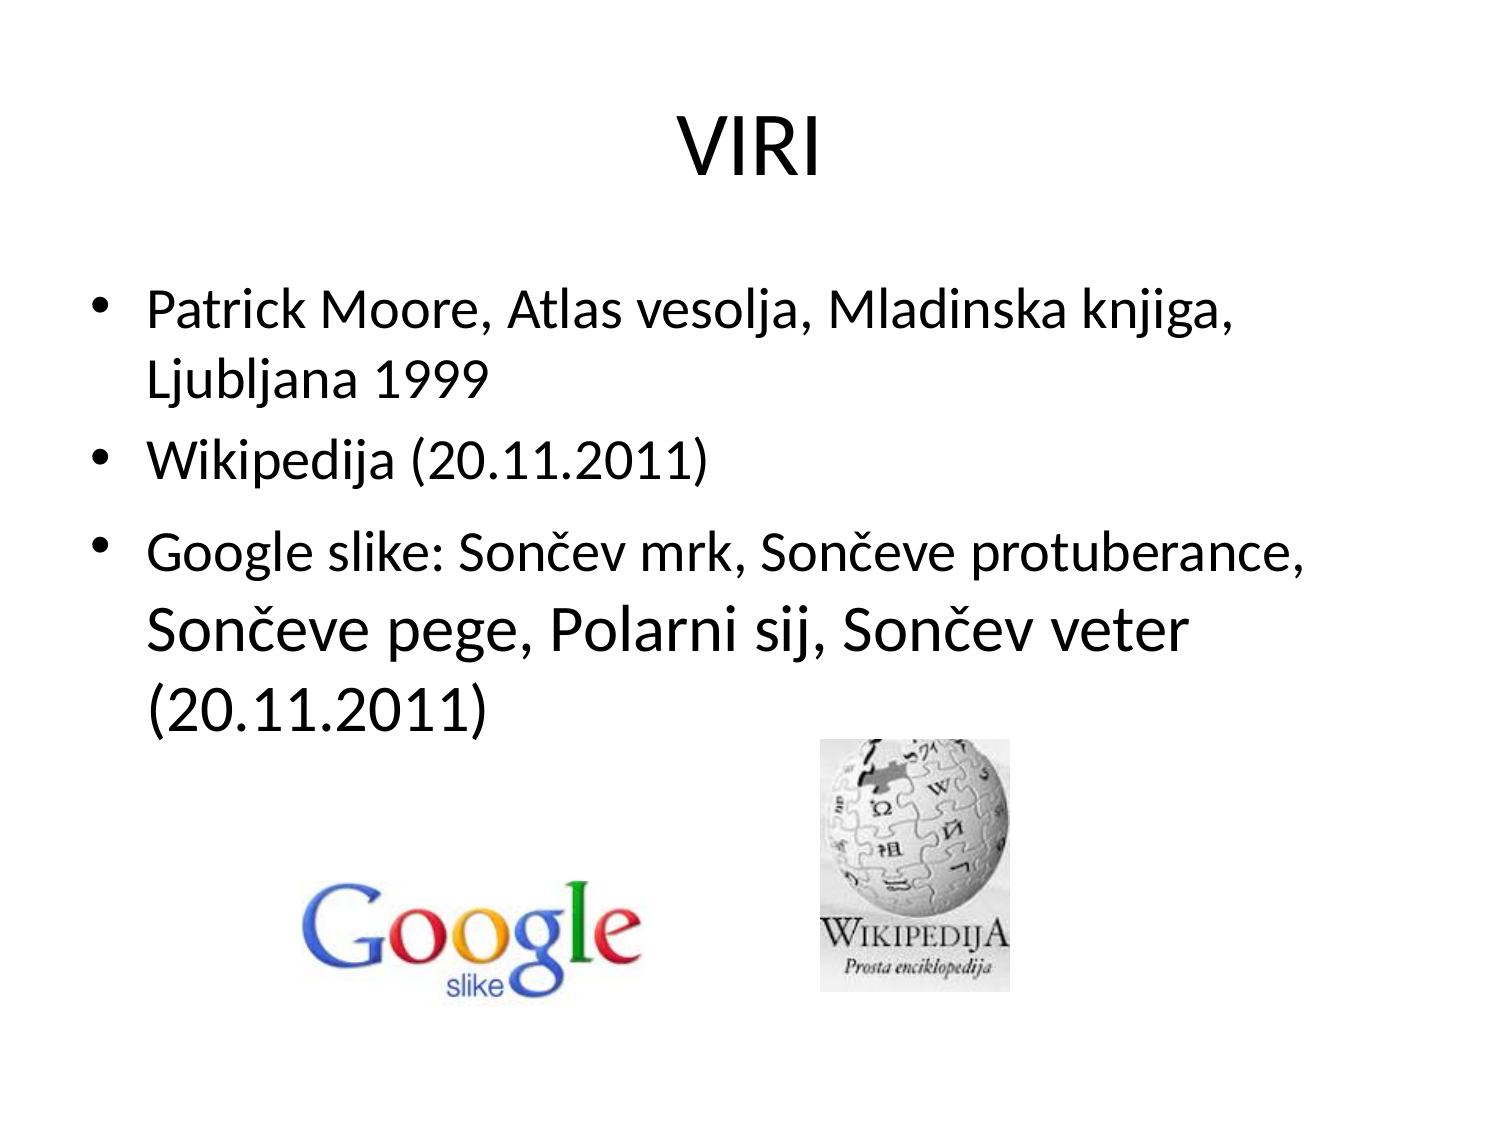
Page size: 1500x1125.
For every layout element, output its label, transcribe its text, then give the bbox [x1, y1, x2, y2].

list Patrick Moore, Atlas vesolja, Mladinska knjiga, Ljubljana 1999 Wikipedija (20.11.2011) Google slike: Sončev mrk, Sončeve protuberance, Sončeve pege, Polarni sij, Sončev veter (20.11.2011) [75, 262, 1425, 1005]
picture [301, 881, 645, 1019]
picture [820, 739, 1010, 992]
title VIRI [75, 45, 1425, 233]
